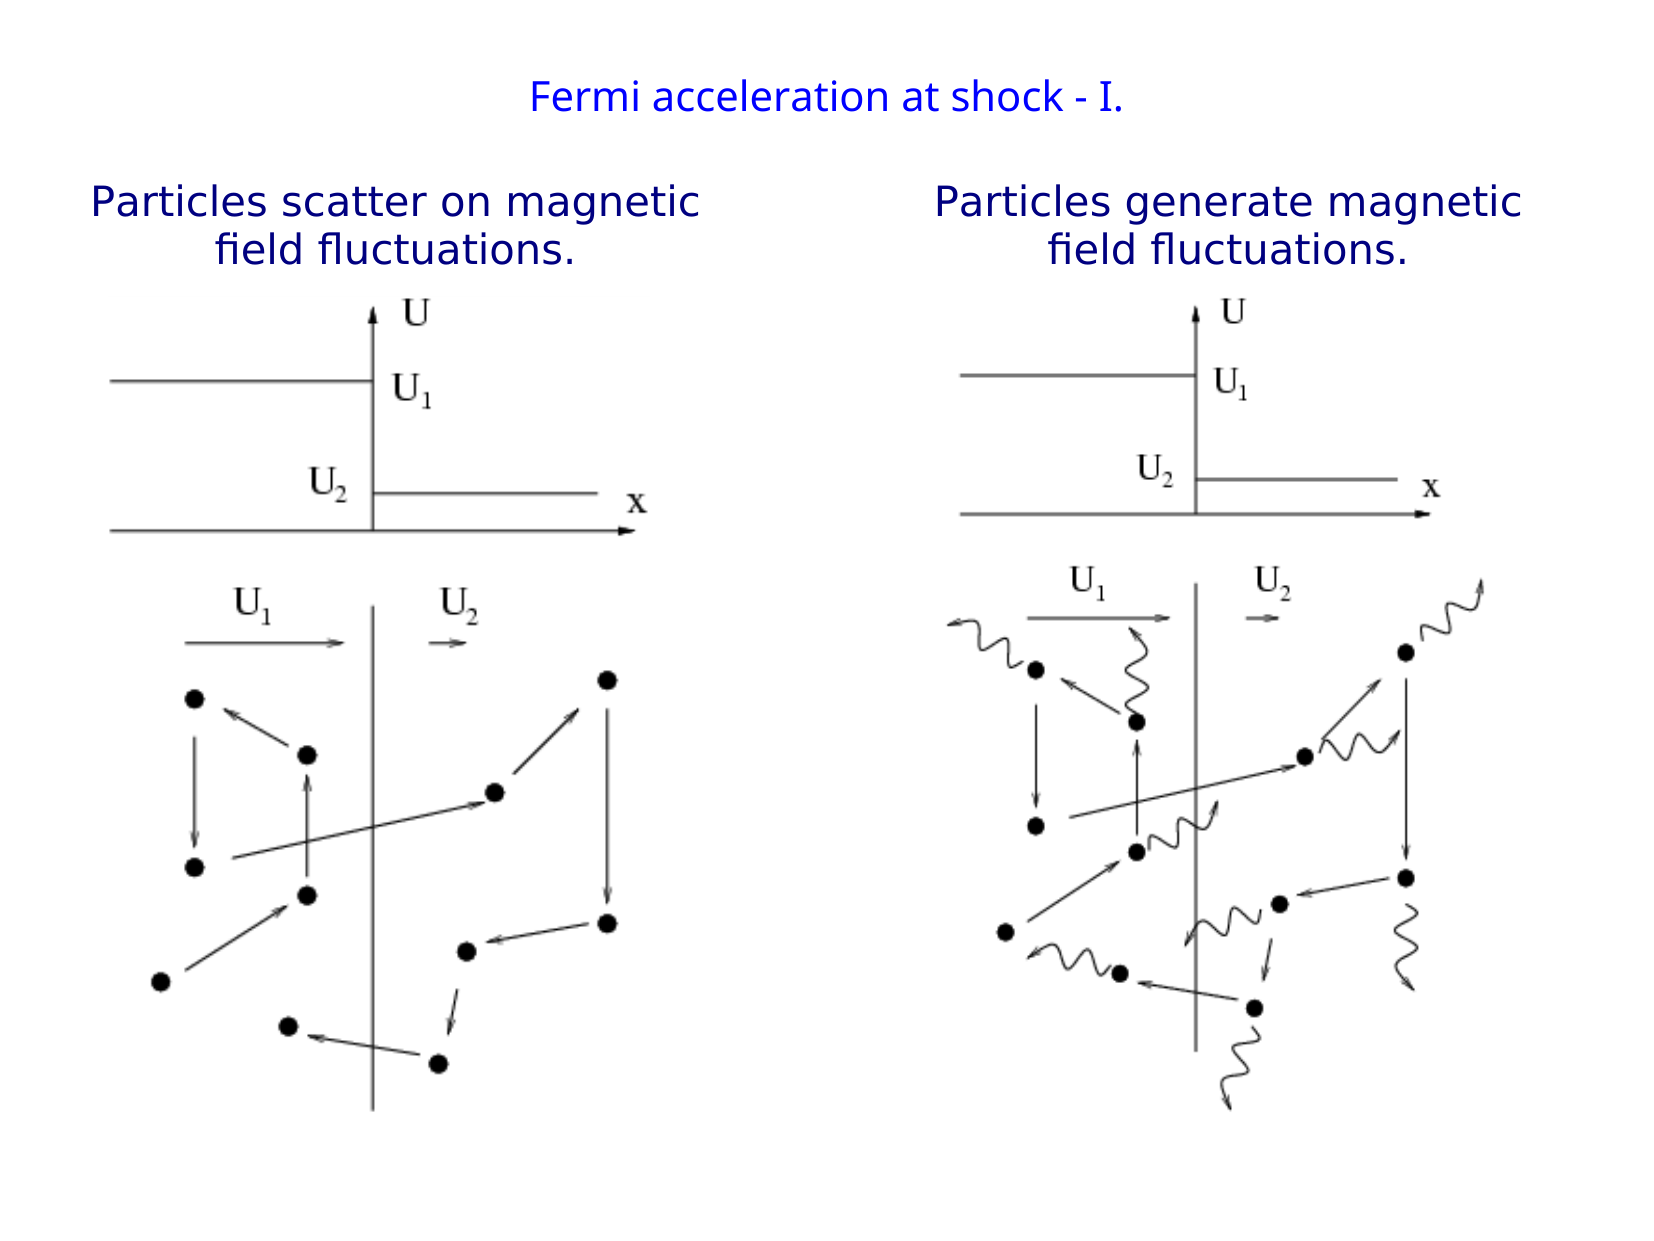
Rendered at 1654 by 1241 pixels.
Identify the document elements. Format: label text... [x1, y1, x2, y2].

picture [108, 295, 650, 1114]
title Fermi acceleration at shock - I. [265, 29, 1388, 161]
picture [944, 295, 1486, 1114]
title Particles scatter on magnetic field fluctuations. [53, 177, 739, 275]
title Particles generate magnetic field fluctuations. [885, 177, 1571, 275]
